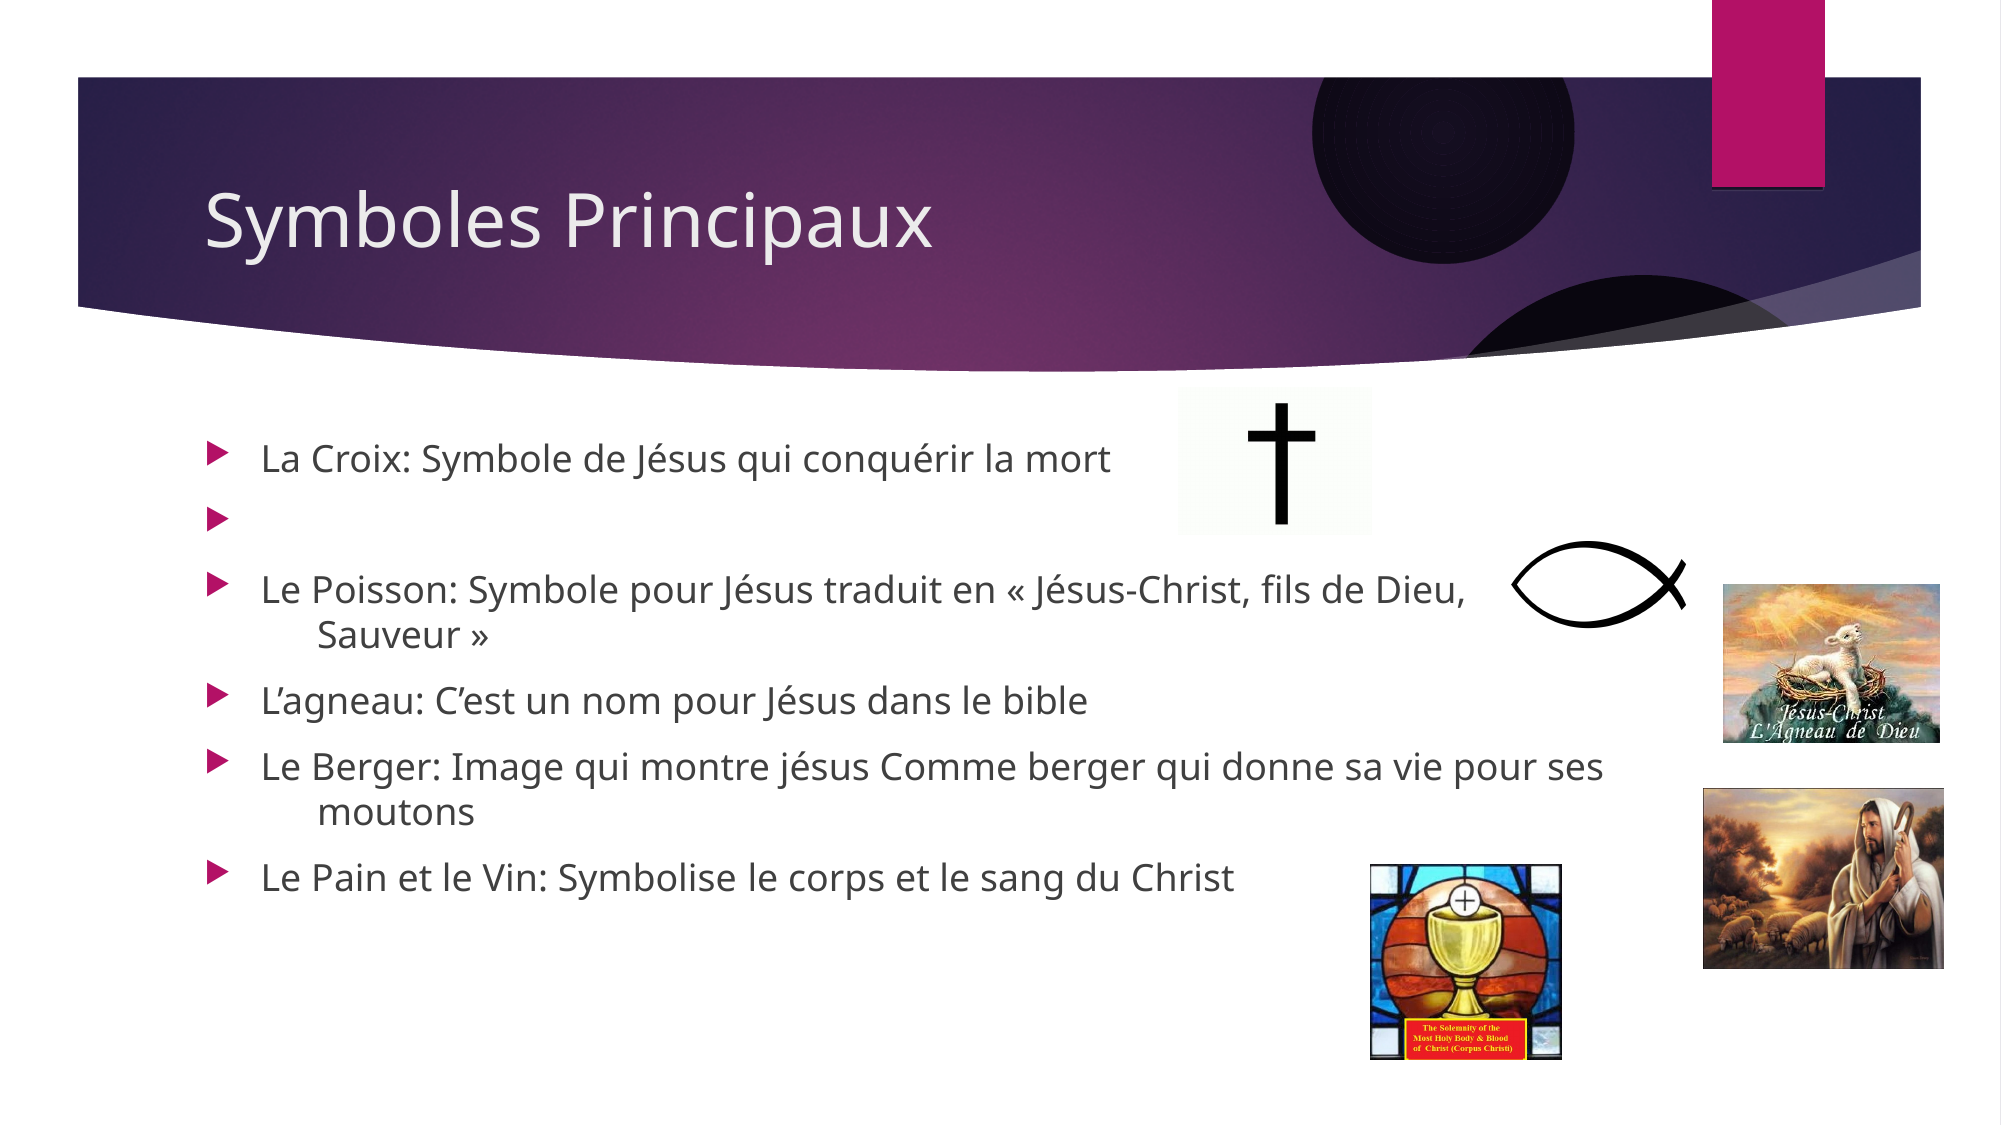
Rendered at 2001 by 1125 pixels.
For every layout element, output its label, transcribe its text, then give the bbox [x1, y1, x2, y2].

picture [1370, 864, 1562, 1060]
picture [1703, 788, 1944, 969]
list La Croix: Symbole de Jésus qui conquérir la mort Le Poisson: Symbole pour Jésus traduit en « Jésus-Christ, fils de Dieu, Sauveur » L’agneau: C’est un nom pour Jésus dans le bible Le Berger: Image qui montre jésus Comme berger qui donne sa vie pour ses moutons Le Pain et le Vin: Symbolise le corps et le sang du Christ [189, 427, 1638, 988]
picture [1511, 540, 1687, 629]
picture [1178, 387, 1372, 535]
title Symboles Principaux [189, 159, 1627, 276]
picture [1723, 584, 1940, 743]
